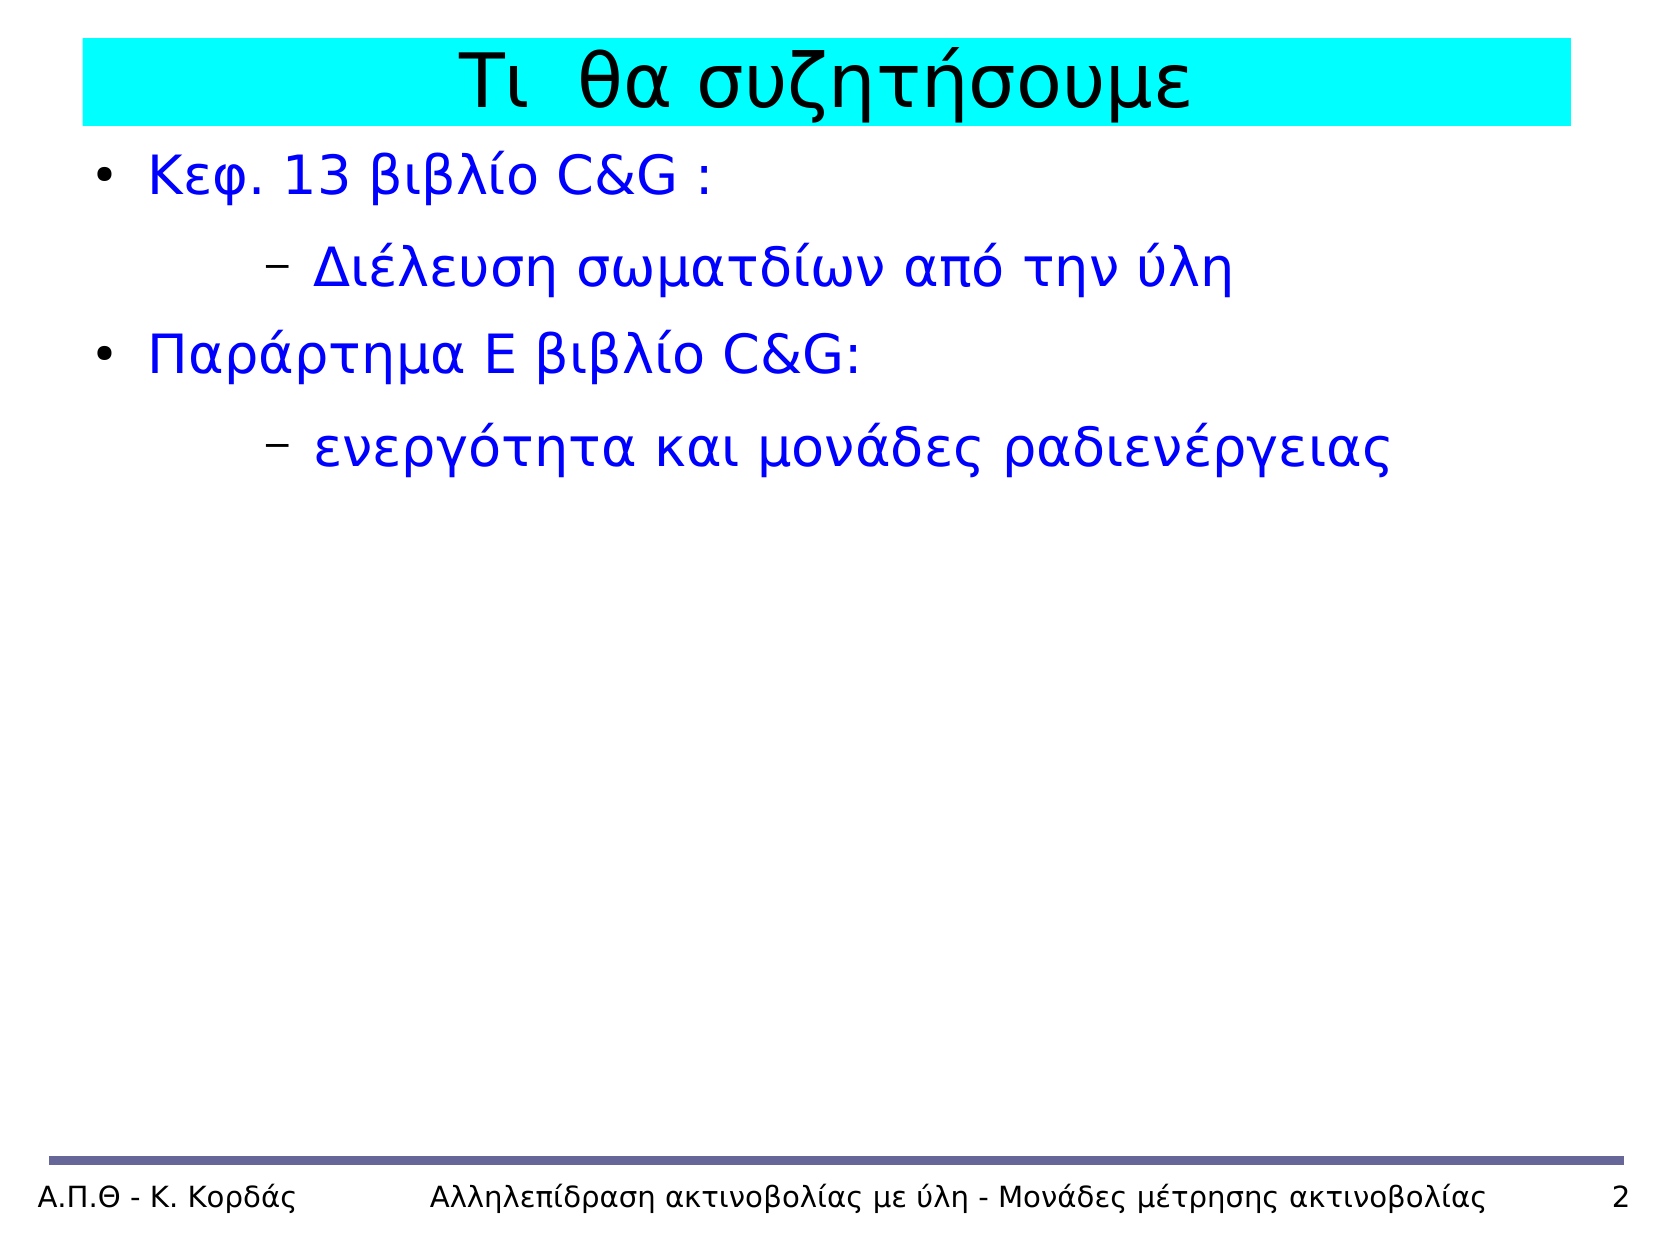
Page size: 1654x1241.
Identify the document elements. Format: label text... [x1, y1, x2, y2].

list Kεφ. 13 βιβλίο C&G : Διέλευση σωματδίων από την ύλη Παράρτημα Ε βιβλίο C&G: ενεργότητα και μονάδες ραδιενέργειας [77, 144, 1607, 1151]
title Τι θα συζητήσουμε [82, 38, 1571, 126]
